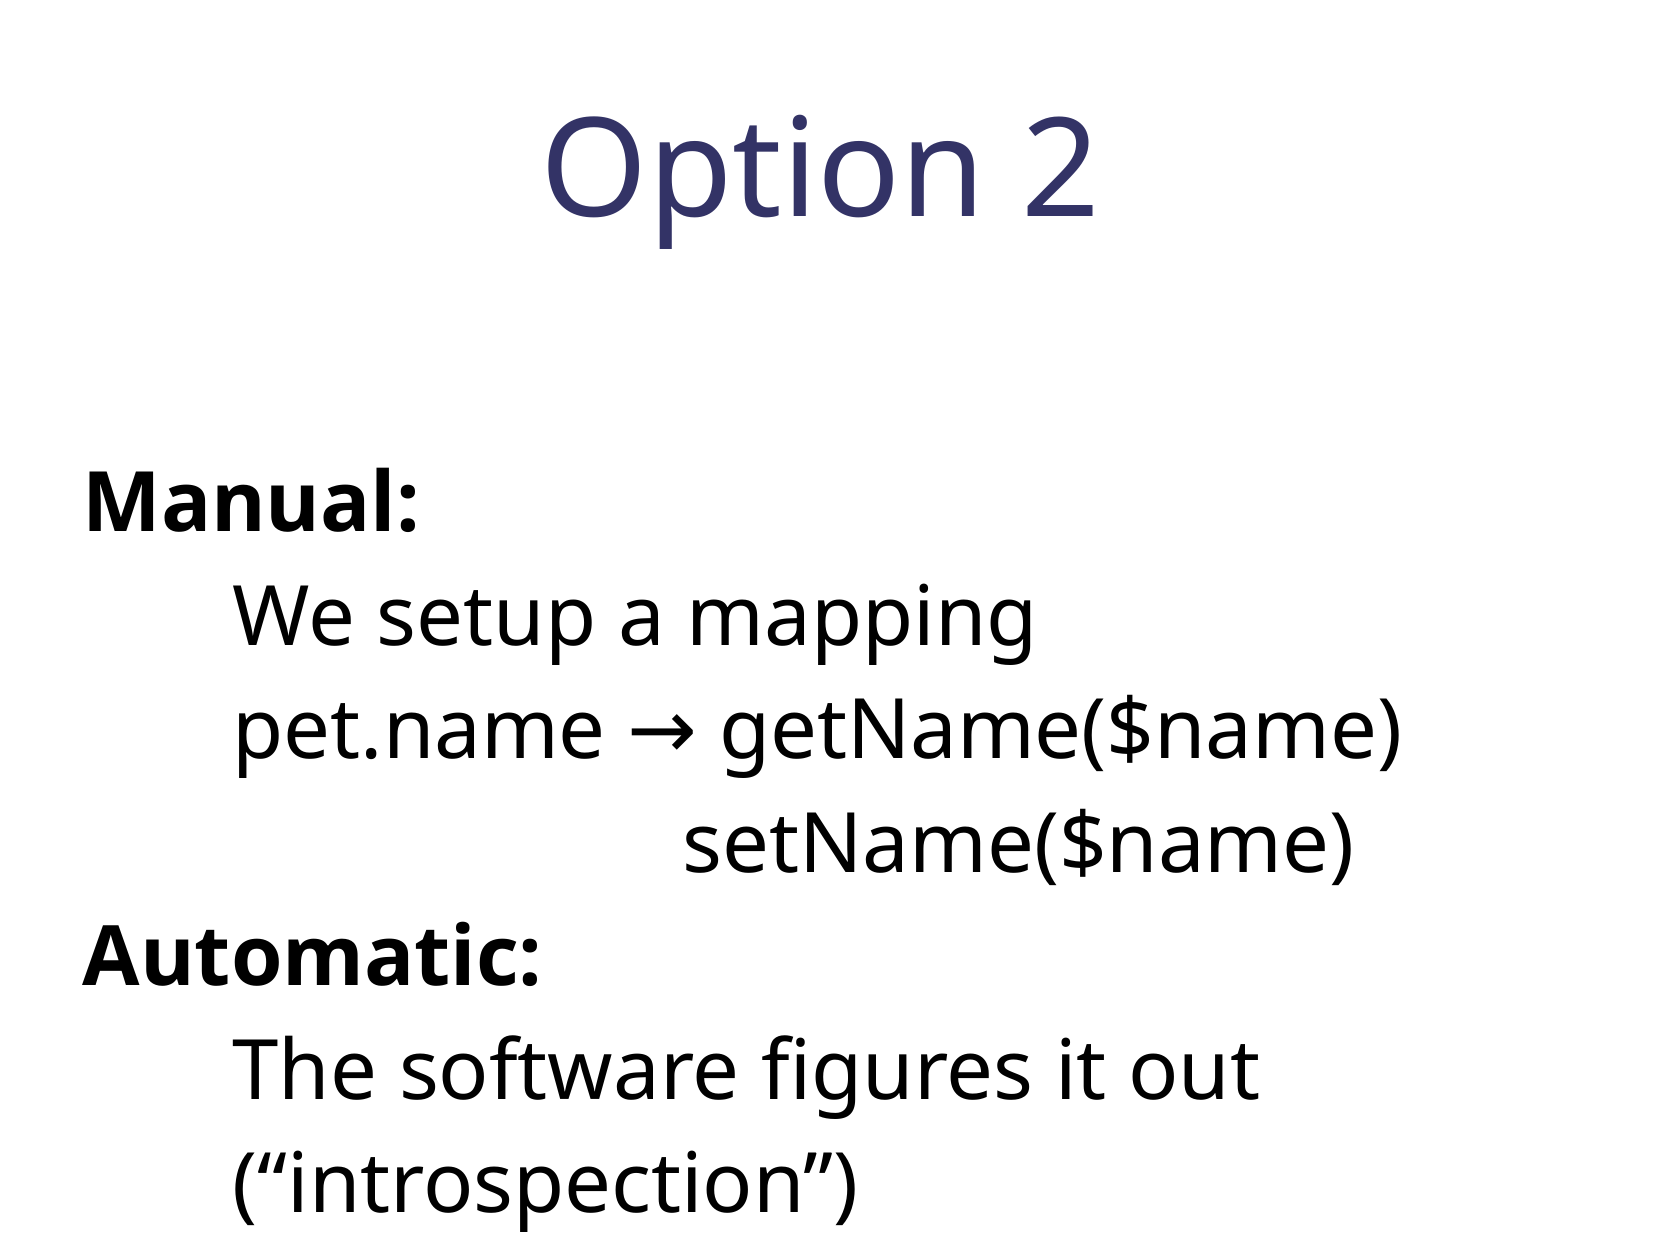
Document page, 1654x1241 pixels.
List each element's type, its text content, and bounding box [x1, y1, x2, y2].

subtitle Manual: We setup a mapping pet.name → getName($name) setName($name) Automatic: The software figures it out (“introspection”) [82, 442, 1654, 1152]
title Option 2 [76, 59, 1565, 267]
